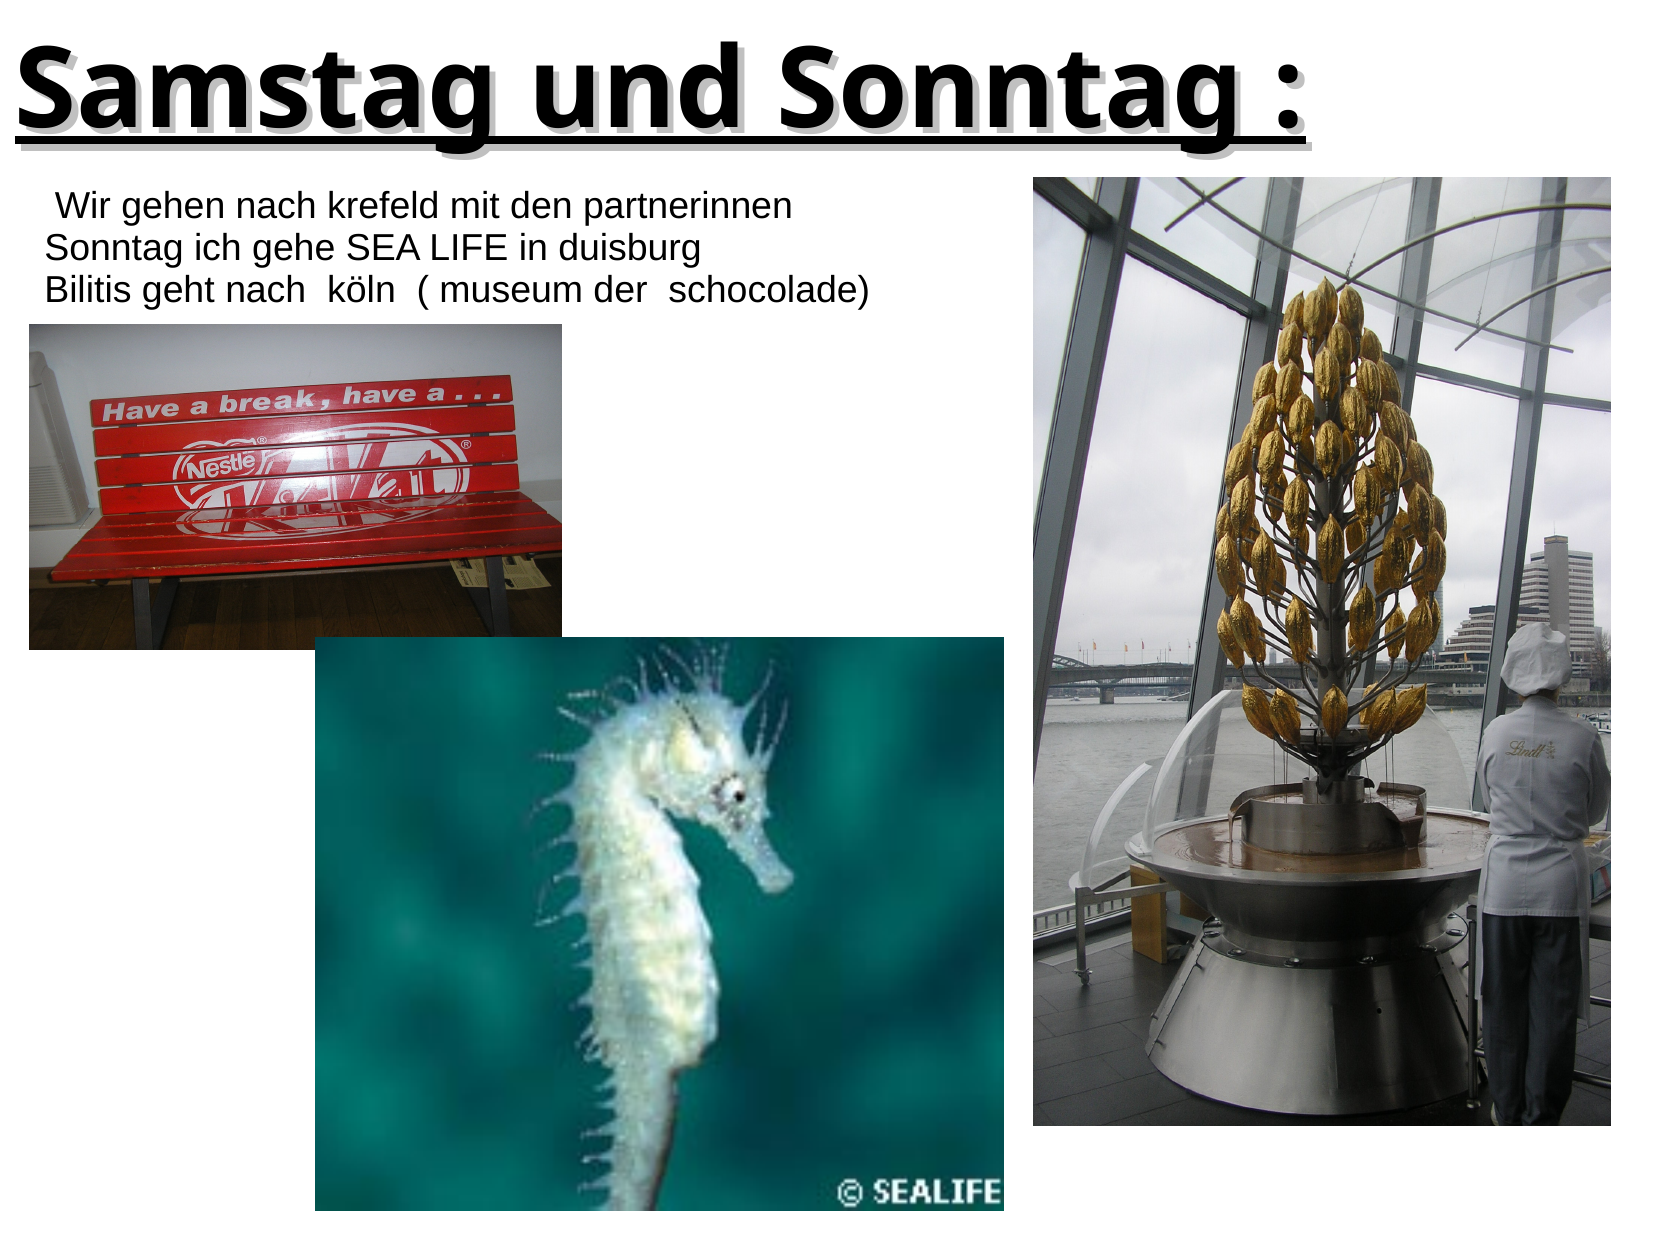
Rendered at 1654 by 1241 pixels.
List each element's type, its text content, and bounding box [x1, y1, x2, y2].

picture [1033, 177, 1611, 1126]
text_box Samstag und Sonntag : [0, 0, 1308, 172]
text_box Wir gehen nach krefeld mit den partnerinnen Sonntag ich gehe SEA LIFE in duisburg Bilitis geht nach köln ( museum der schocolade) [29, 177, 1004, 445]
picture [29, 324, 1004, 1211]
